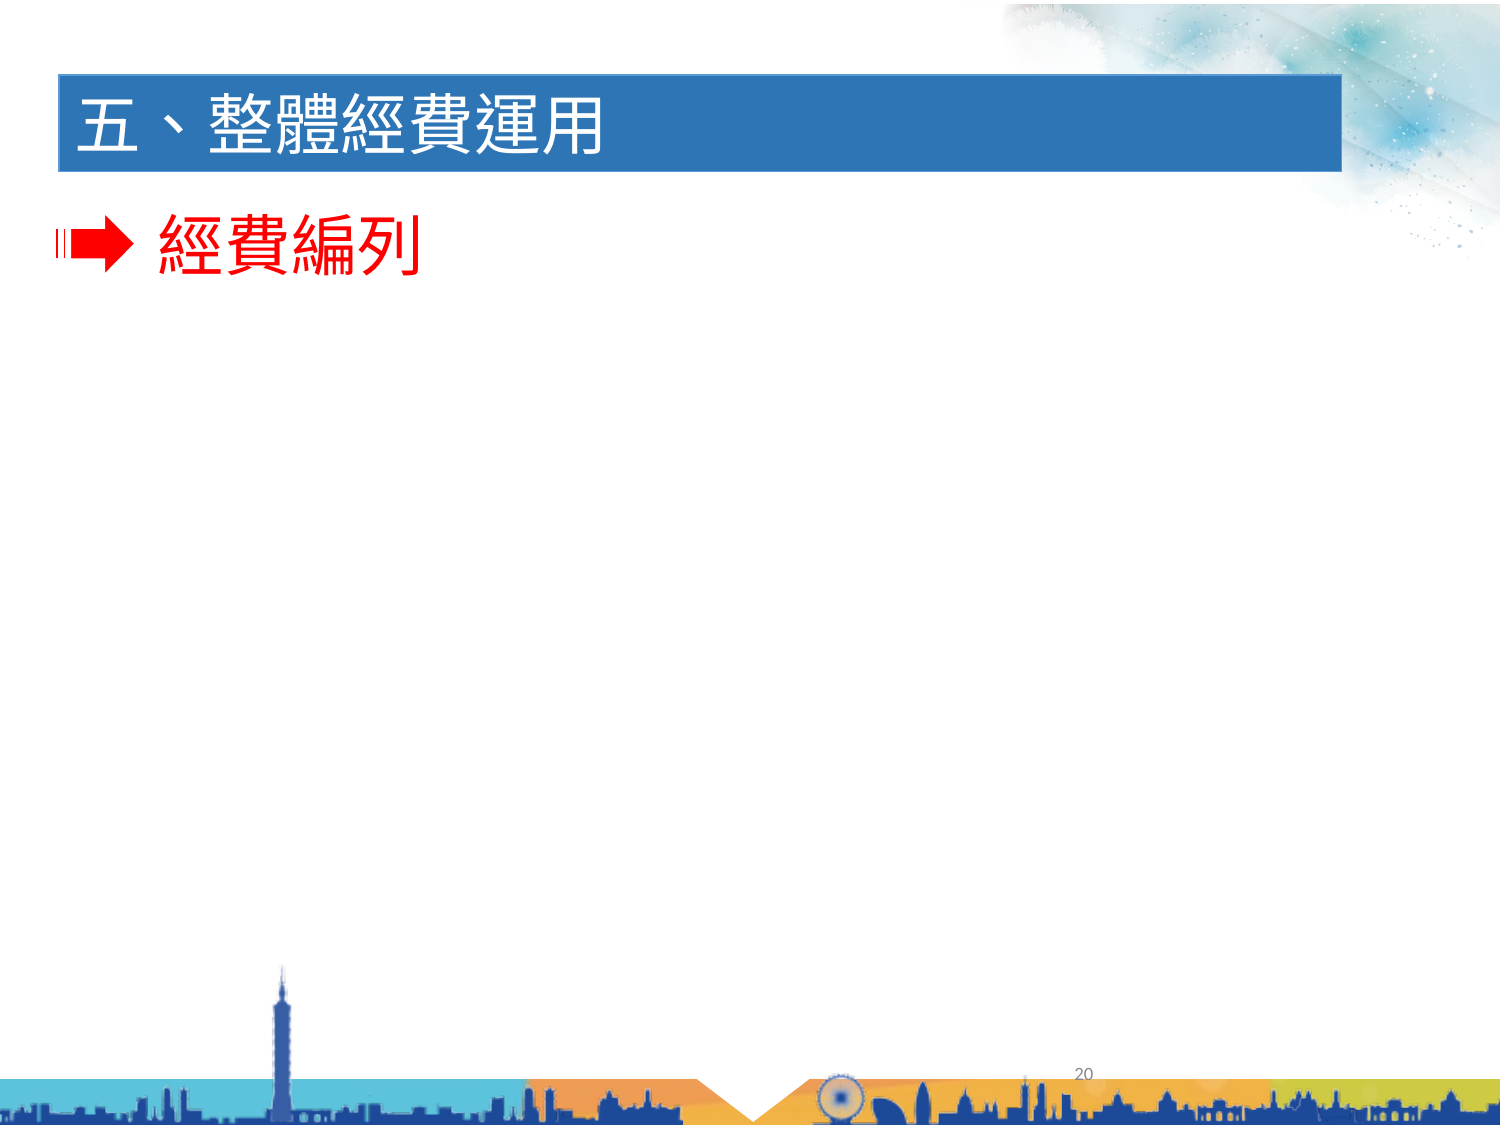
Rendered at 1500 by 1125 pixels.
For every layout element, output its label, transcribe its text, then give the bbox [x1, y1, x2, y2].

text_box [55, 227, 59, 260]
text_box 經費編列 [143, 196, 1430, 291]
text_box [70, 212, 136, 276]
text_box [1059, 1042, 1397, 1103]
text_box 五、整體經費運用 [59, 75, 1342, 172]
text_box [62, 227, 67, 260]
